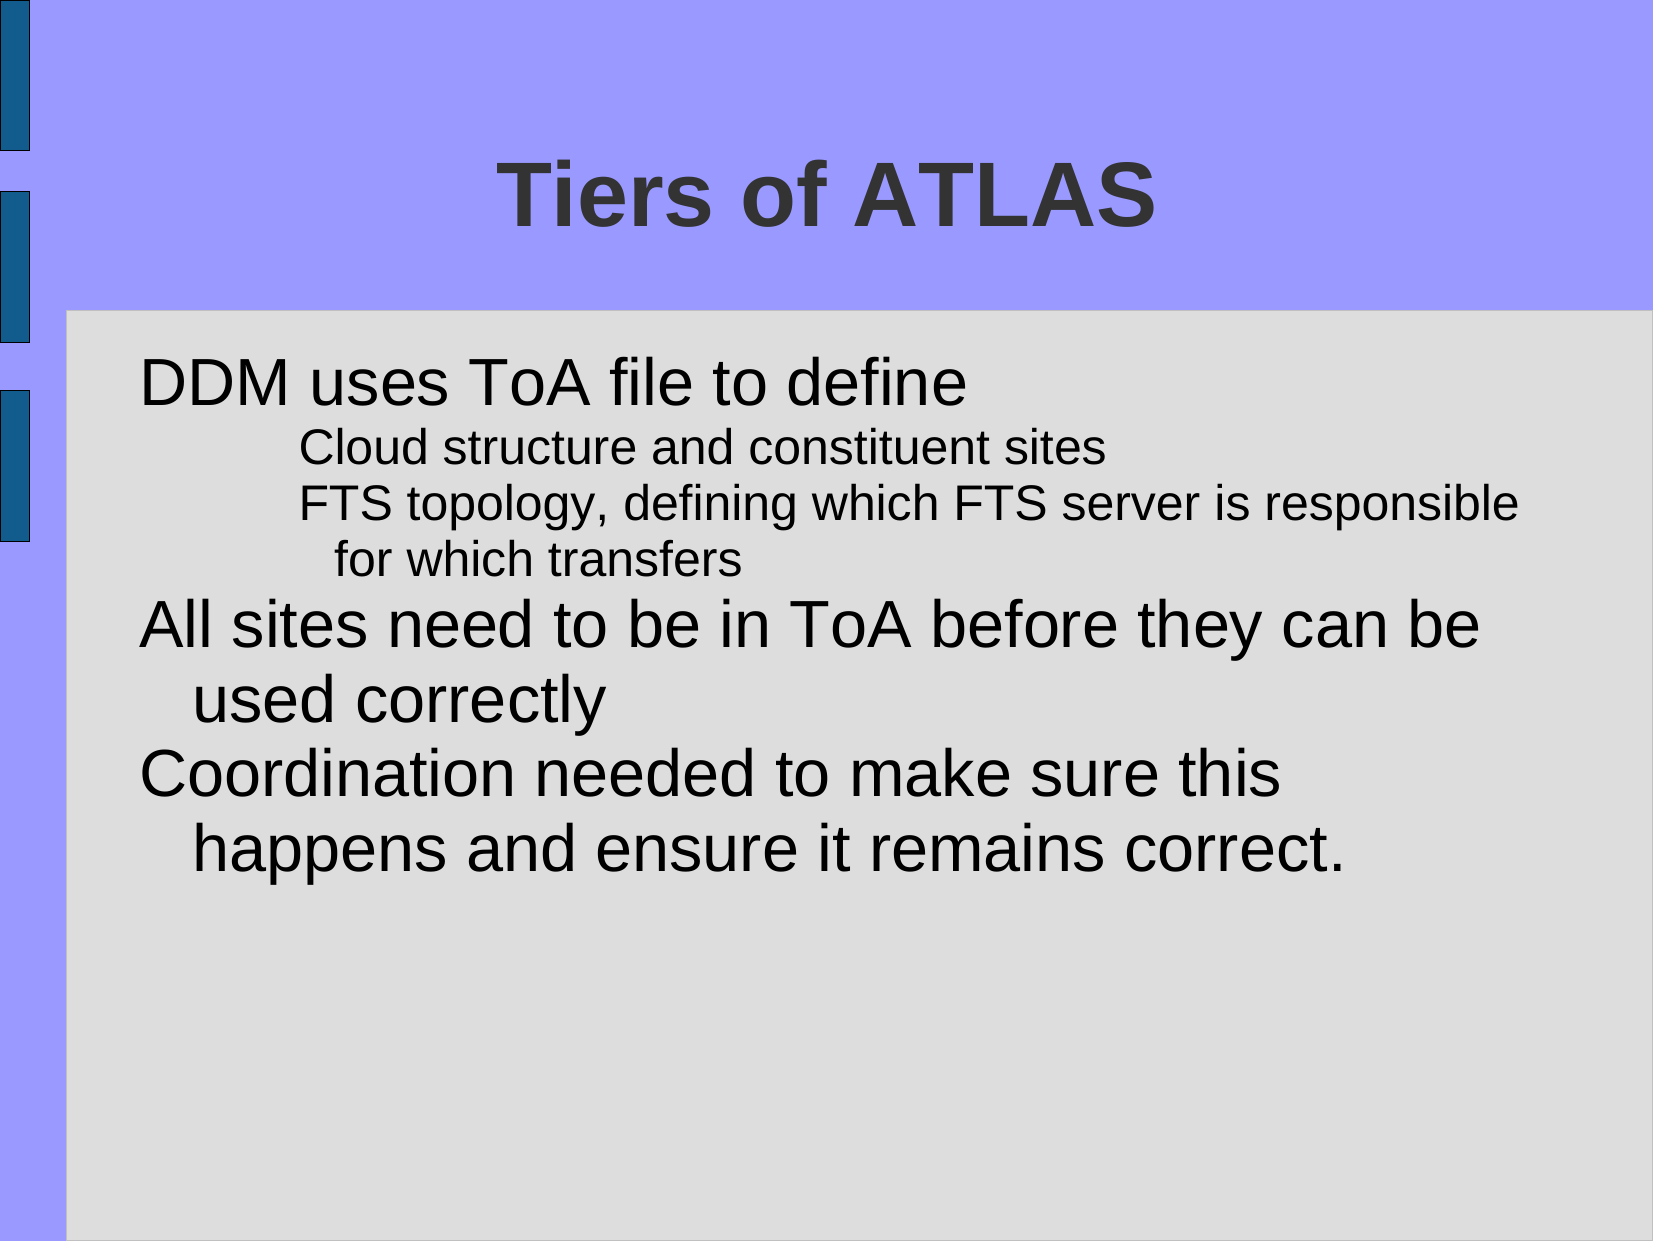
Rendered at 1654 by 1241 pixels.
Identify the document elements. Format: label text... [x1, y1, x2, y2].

list DDM uses ToA file to define Cloud structure and constituent sites FTS topology, defining which FTS server is responsible for which transfers All sites need to be in ToA before they can be used correctly Coordination needed to make sure this happens and ensure it remains correct. [121, 344, 1534, 1127]
title Tiers of ATLAS [121, 91, 1534, 299]
